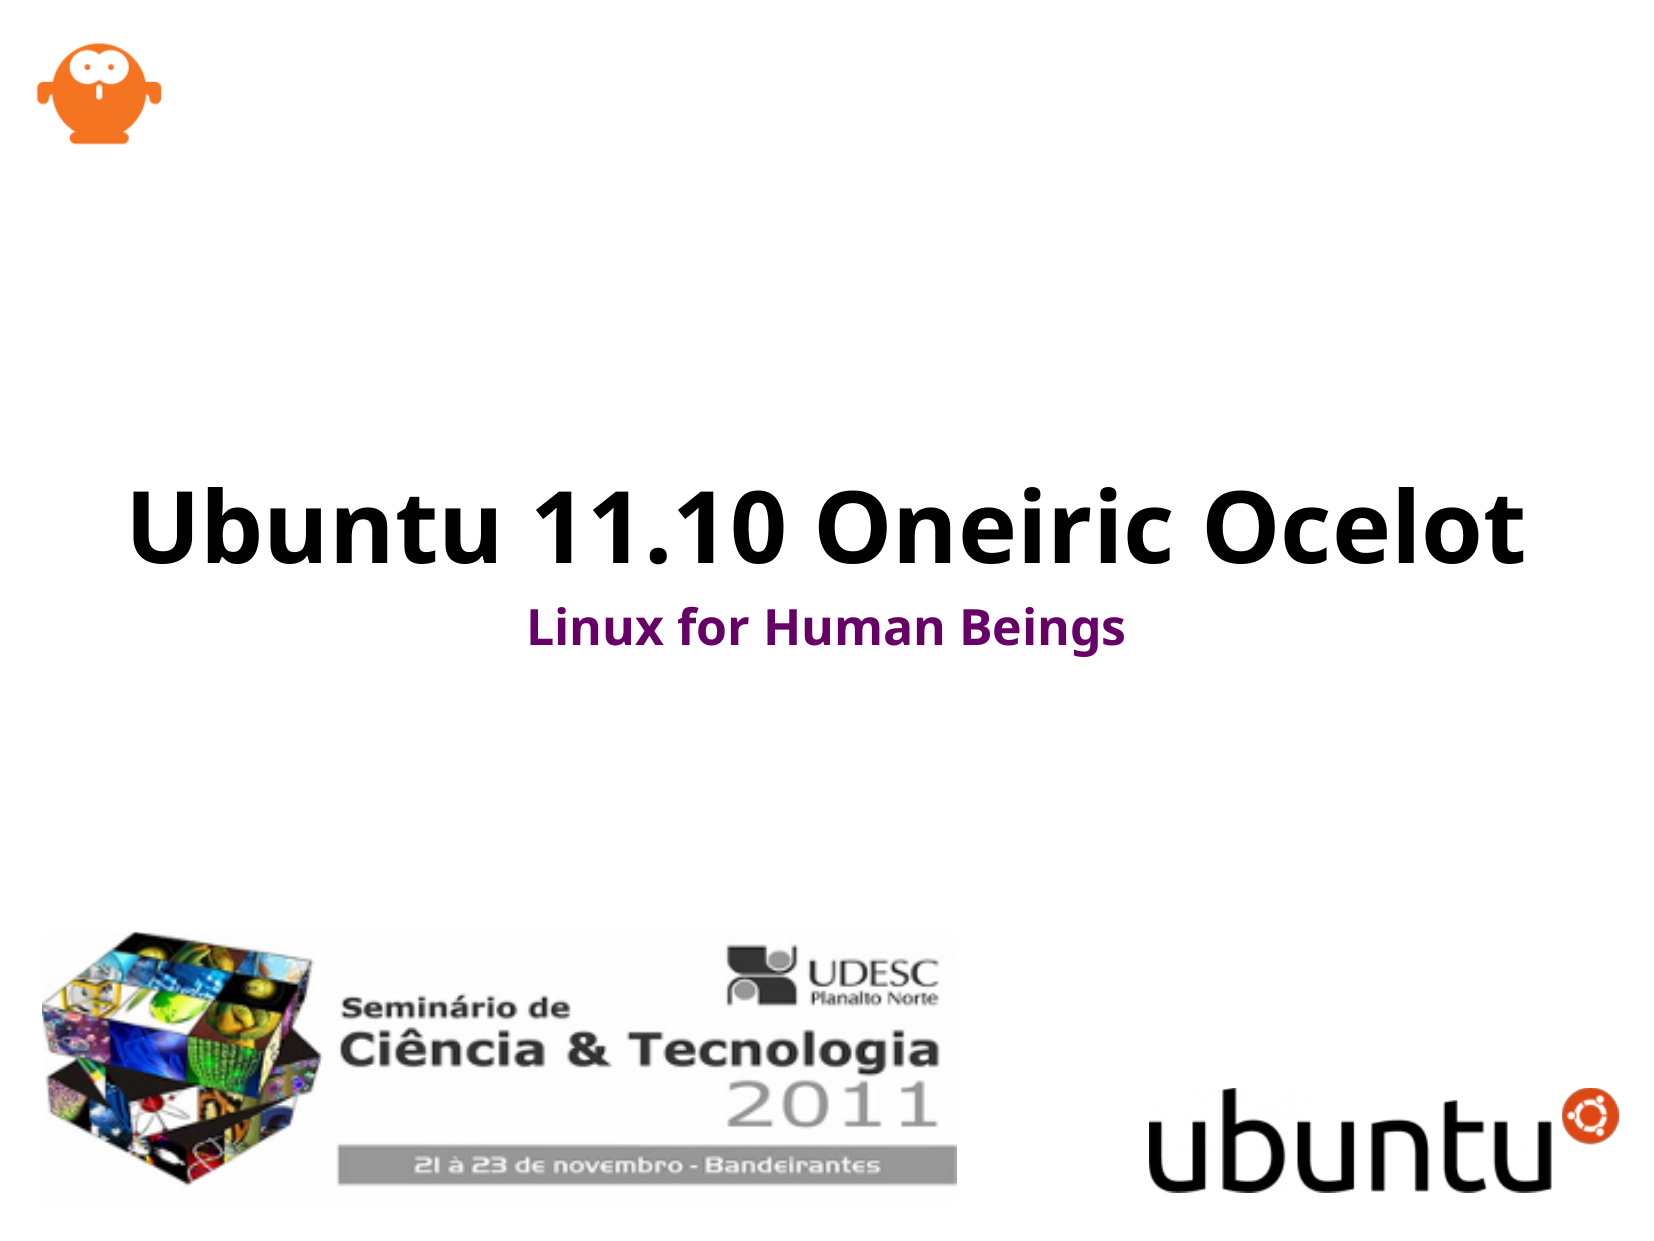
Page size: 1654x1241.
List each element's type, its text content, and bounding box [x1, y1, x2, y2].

picture [42, 932, 957, 1205]
subtitle Ubuntu 11.10 Oneiric Ocelot Linux for Human Beings [82, 473, 1571, 644]
picture [34, 28, 166, 160]
picture [1149, 1088, 1619, 1193]
